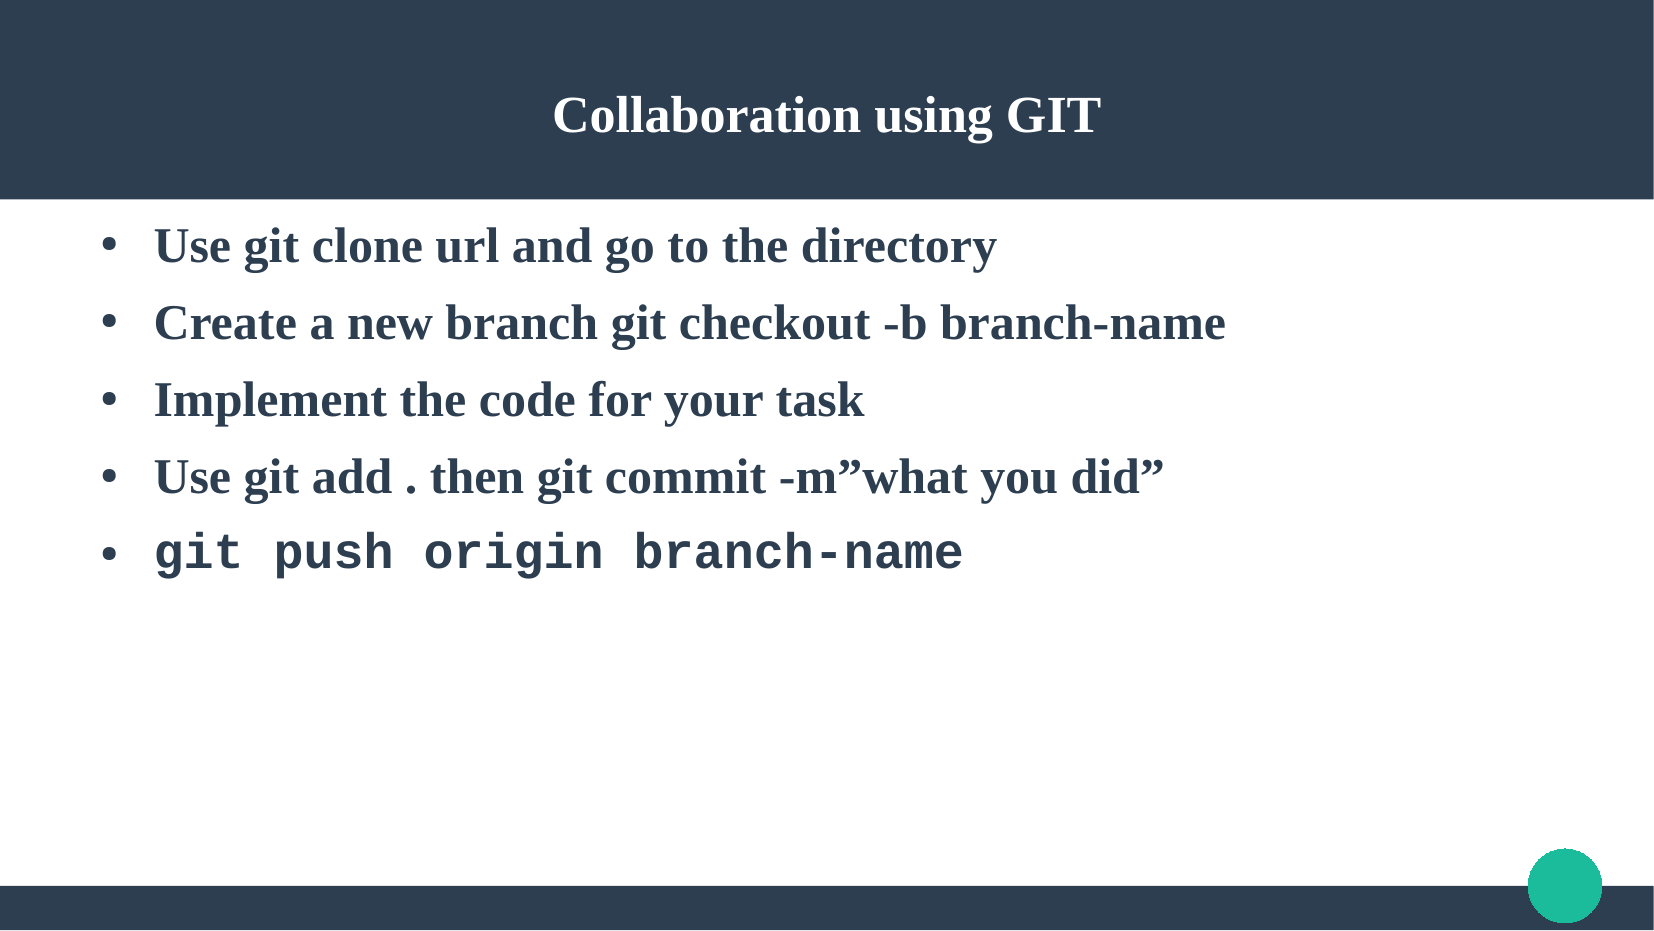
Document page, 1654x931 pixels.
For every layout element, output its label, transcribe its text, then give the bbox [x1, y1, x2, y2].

list Use git clone url and go to the directory Create a new branch git checkout -b branch-name Implement the code for your task Use git add . then git commit -m”what you did” git push origin branch-name [82, 217, 1571, 758]
title Collaboration using GIT [82, 37, 1571, 193]
